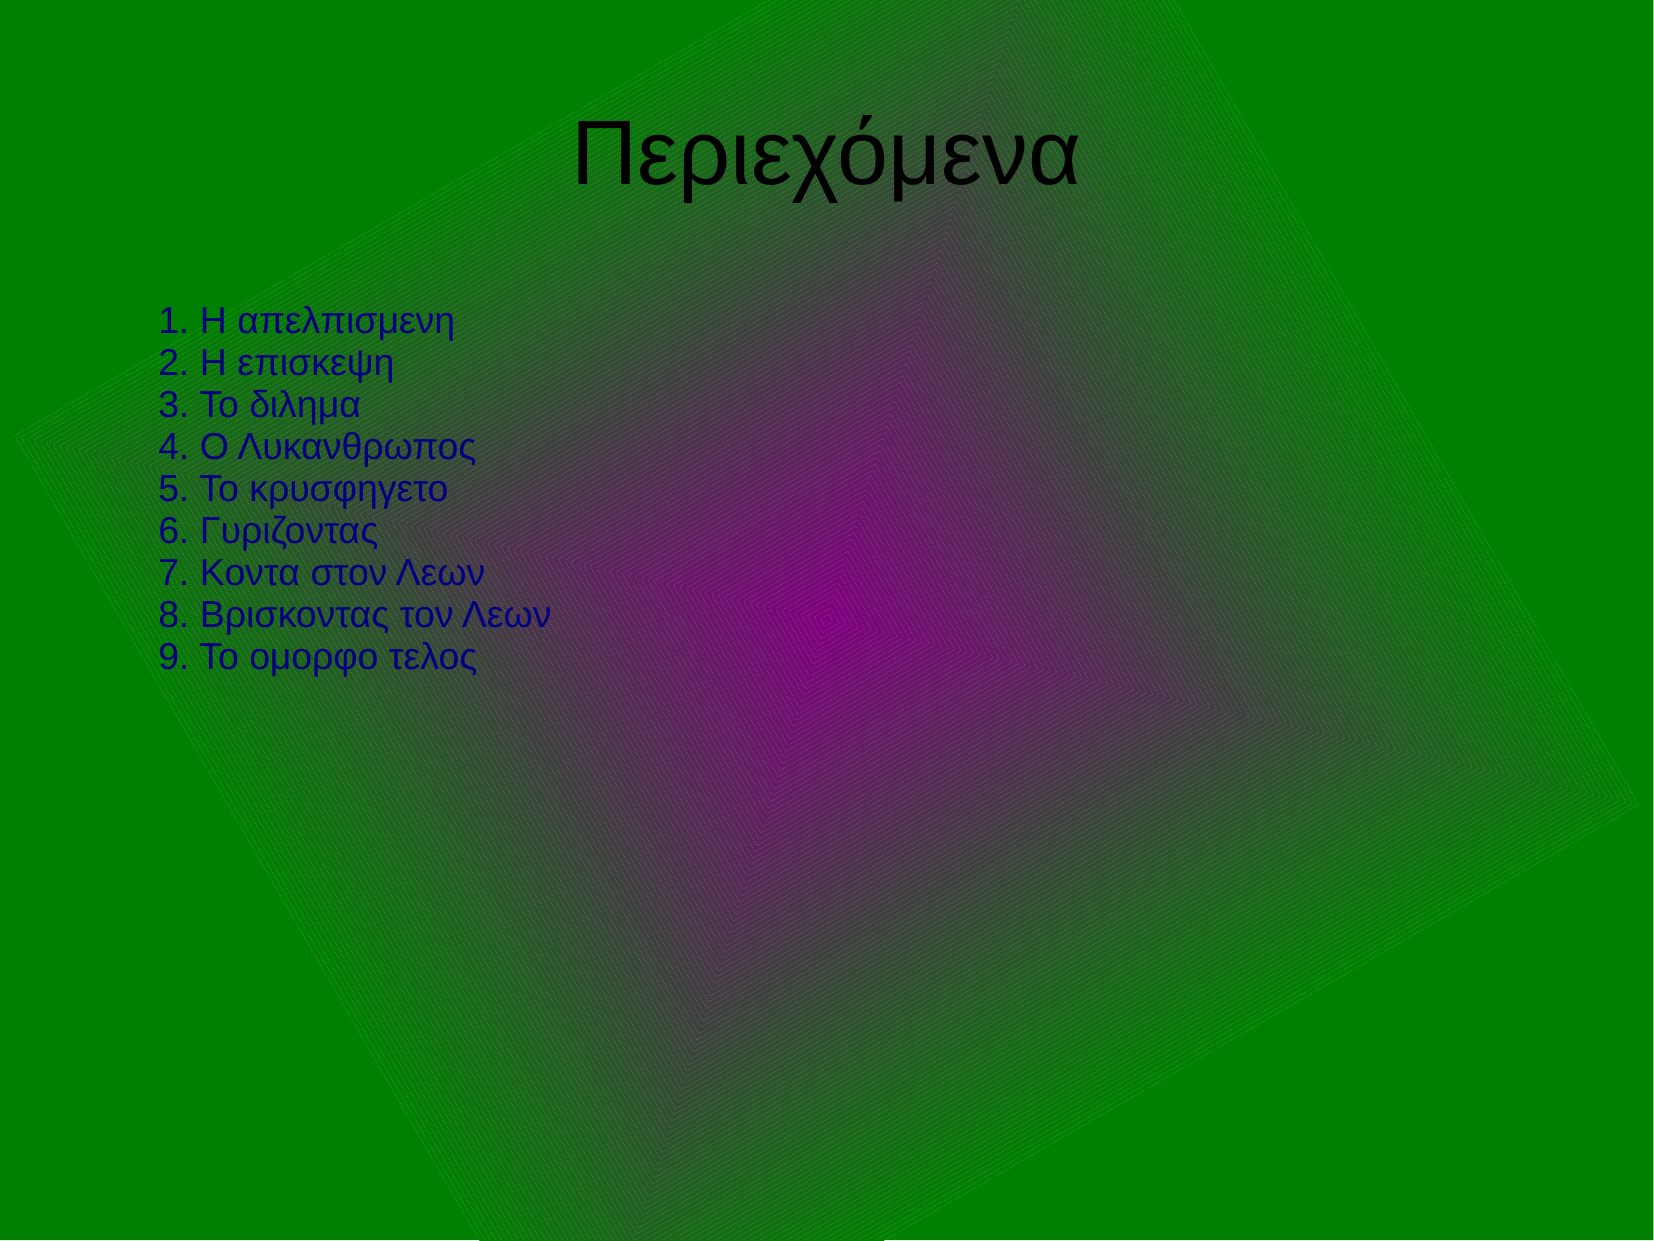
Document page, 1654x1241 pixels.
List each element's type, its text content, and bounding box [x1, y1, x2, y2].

text_box 1. Η απελπισμενη 2. Η επισκεψη 3. Το διλημα 4. Ο Λυκανθρωπος 5. Το κρυσφηγετο 6. Γυριζοντας 7. Κοντα στον Λεων 8. Βρισκοντας τον Λεων 9. Το ομορφο τελος [143, 291, 567, 686]
title Περιεχόμενα [82, 49, 1571, 257]
